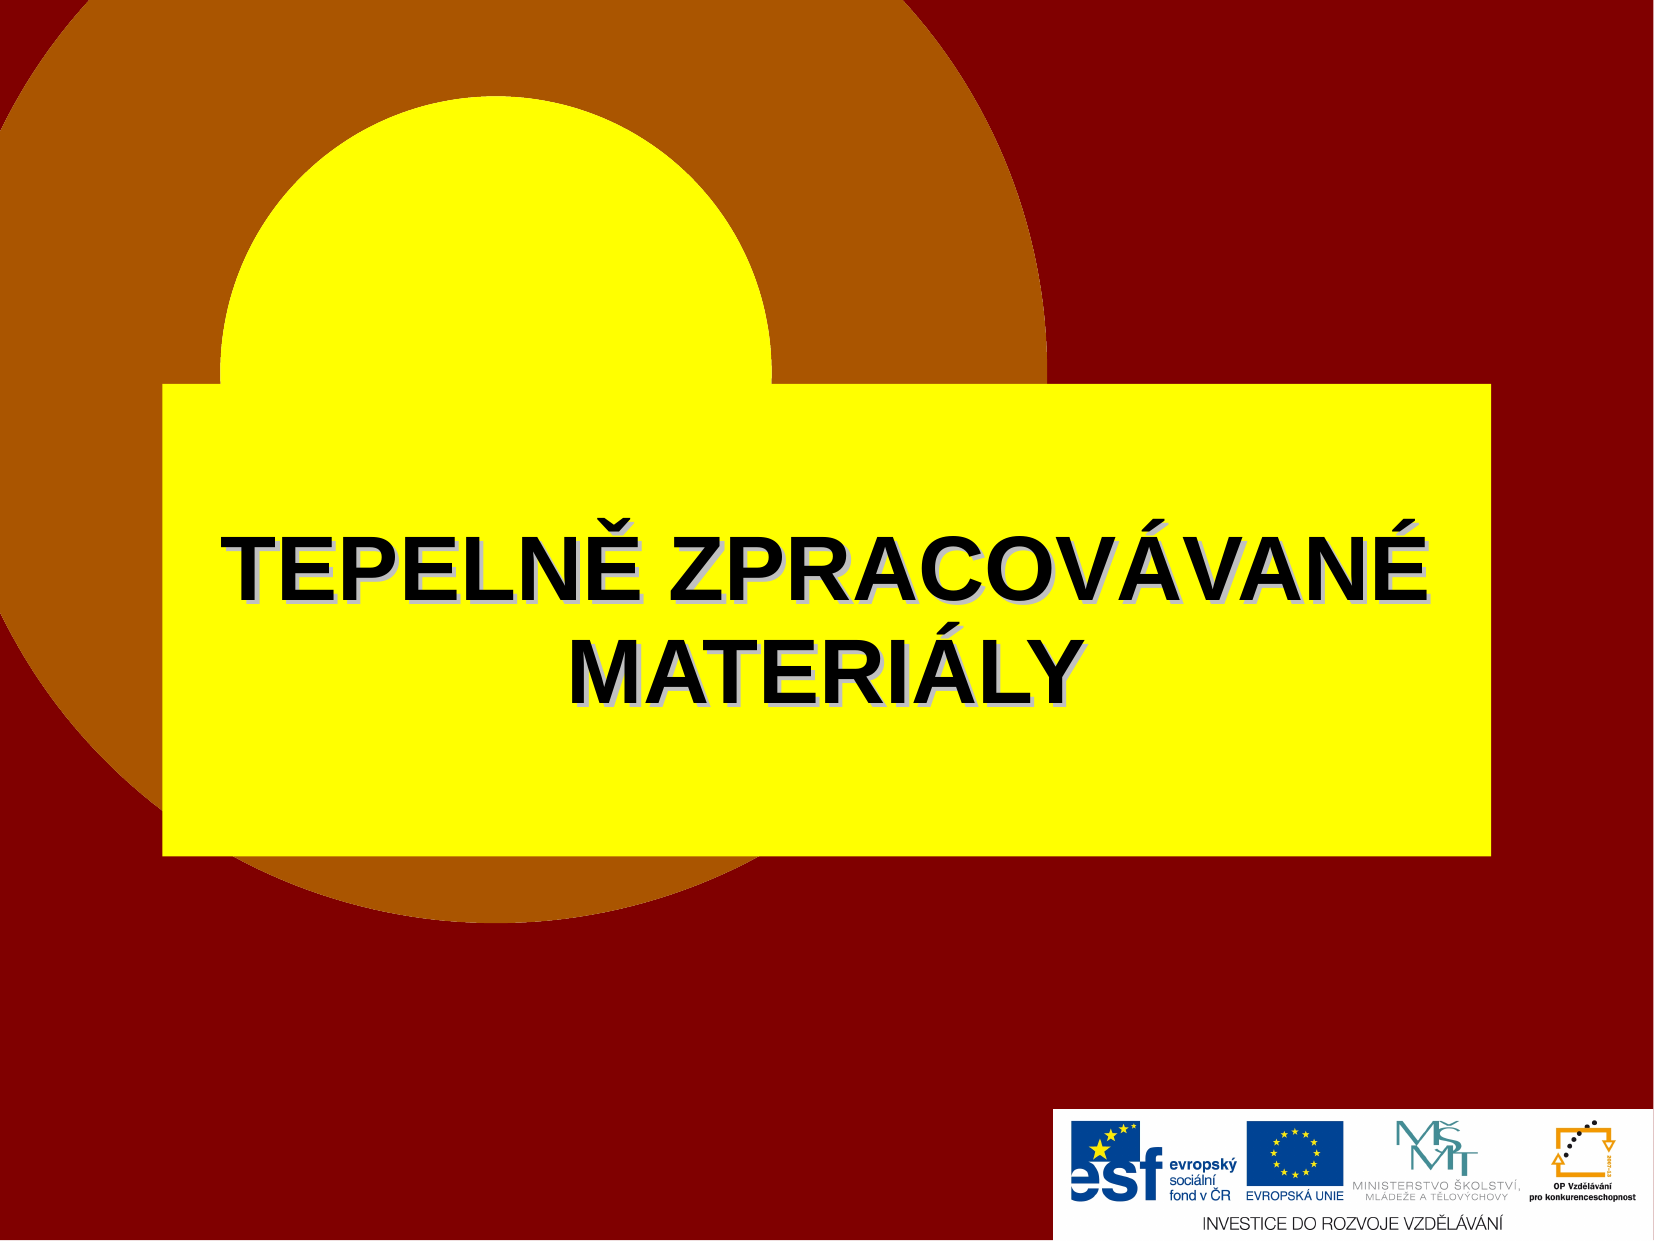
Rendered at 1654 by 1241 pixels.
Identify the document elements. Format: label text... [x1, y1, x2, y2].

subtitle TEPELNĚ ZPRACOVÁVANÉ MATERIÁLY [82, 210, 1571, 1030]
picture [1053, 1109, 1654, 1241]
